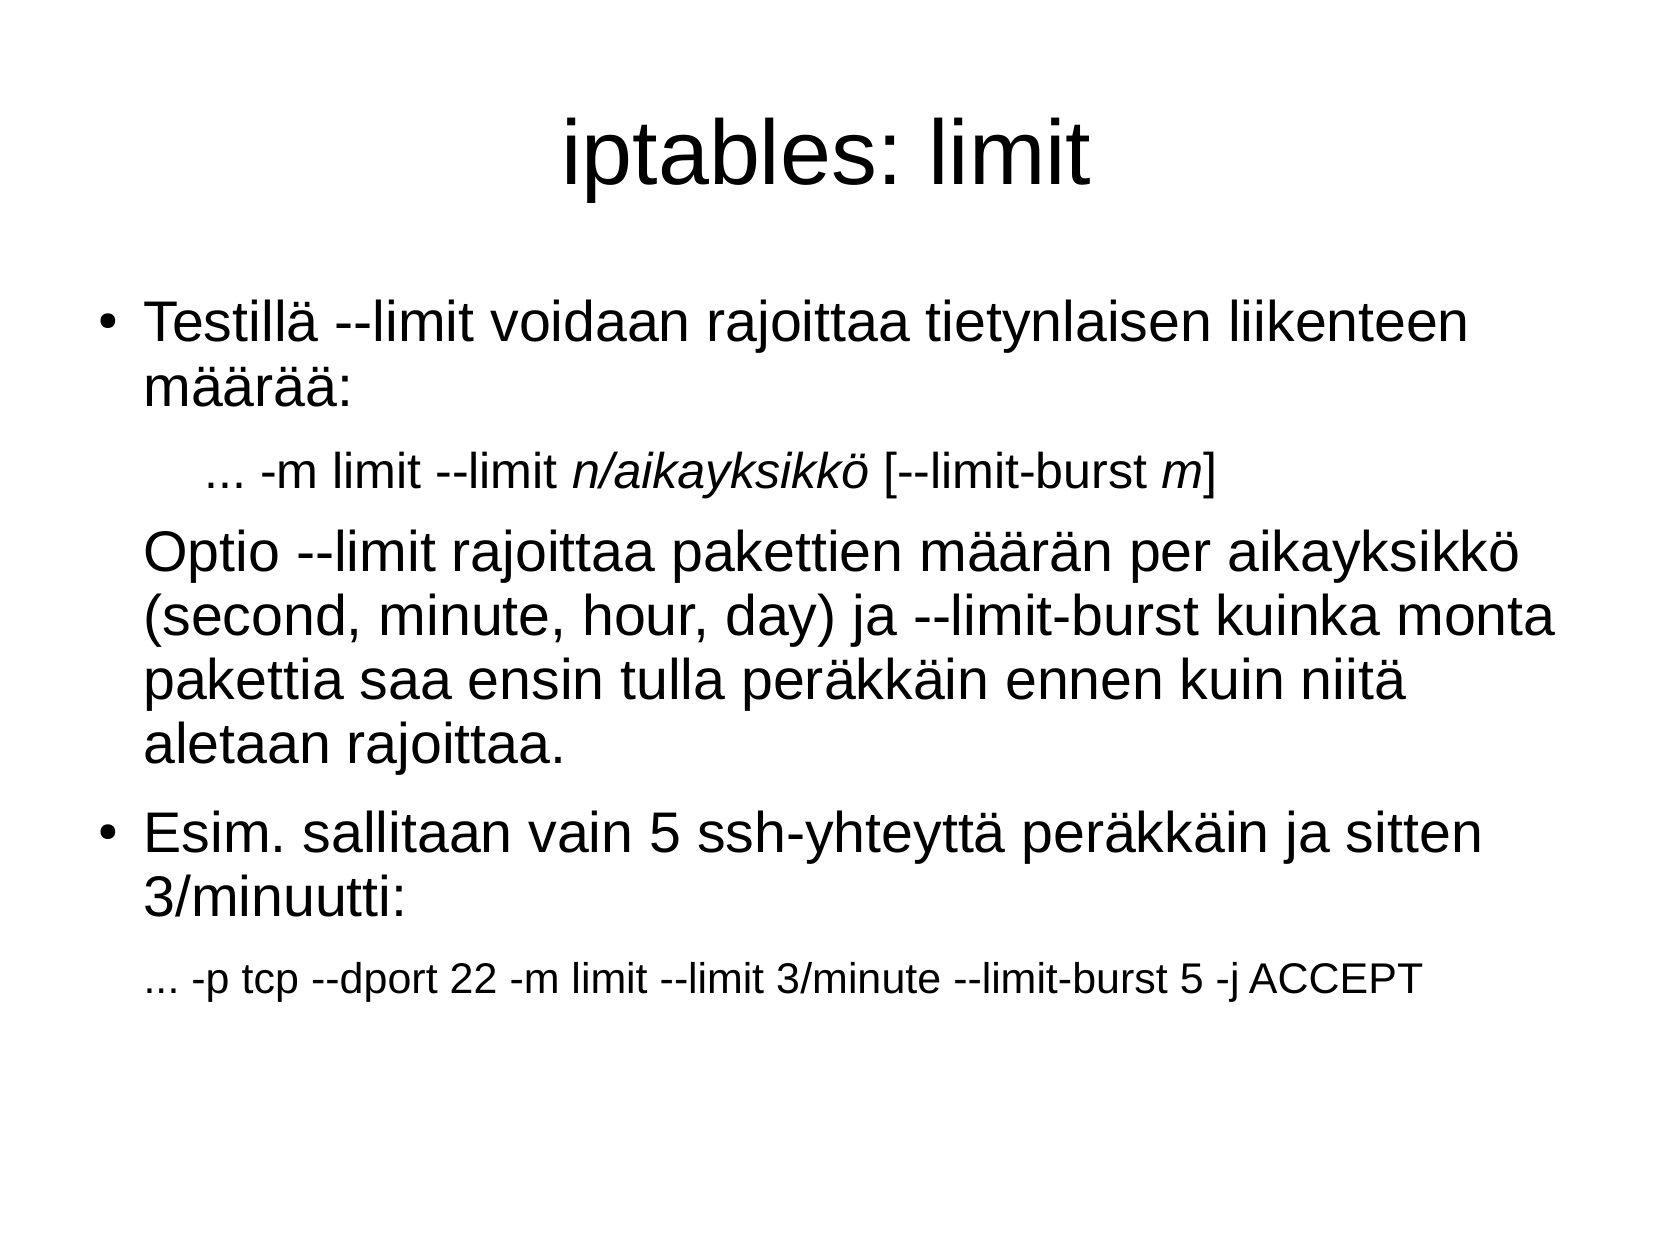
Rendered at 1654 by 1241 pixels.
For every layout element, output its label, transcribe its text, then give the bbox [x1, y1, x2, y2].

list Testillä --limit voidaan rajoittaa tietynlaisen liikenteen määrää: ... -m limit --limit n/aikayksikkö [--limit-burst m] Optio --limit rajoittaa pakettien määrän per aikayksikkö (second, minute, hour, day) ja --limit-burst kuinka monta pakettia saa ensin tulla peräkkäin ennen kuin niitä aletaan rajoittaa. Esim. sallitaan vain 5 ssh-yhteyttä peräkkäin ja sitten 3/minuutti: ... -p tcp --dport 22 -m limit --limit 3/minute --limit-burst 5 -j ACCEPT [82, 290, 1571, 1010]
title iptables: limit [82, 49, 1571, 257]
